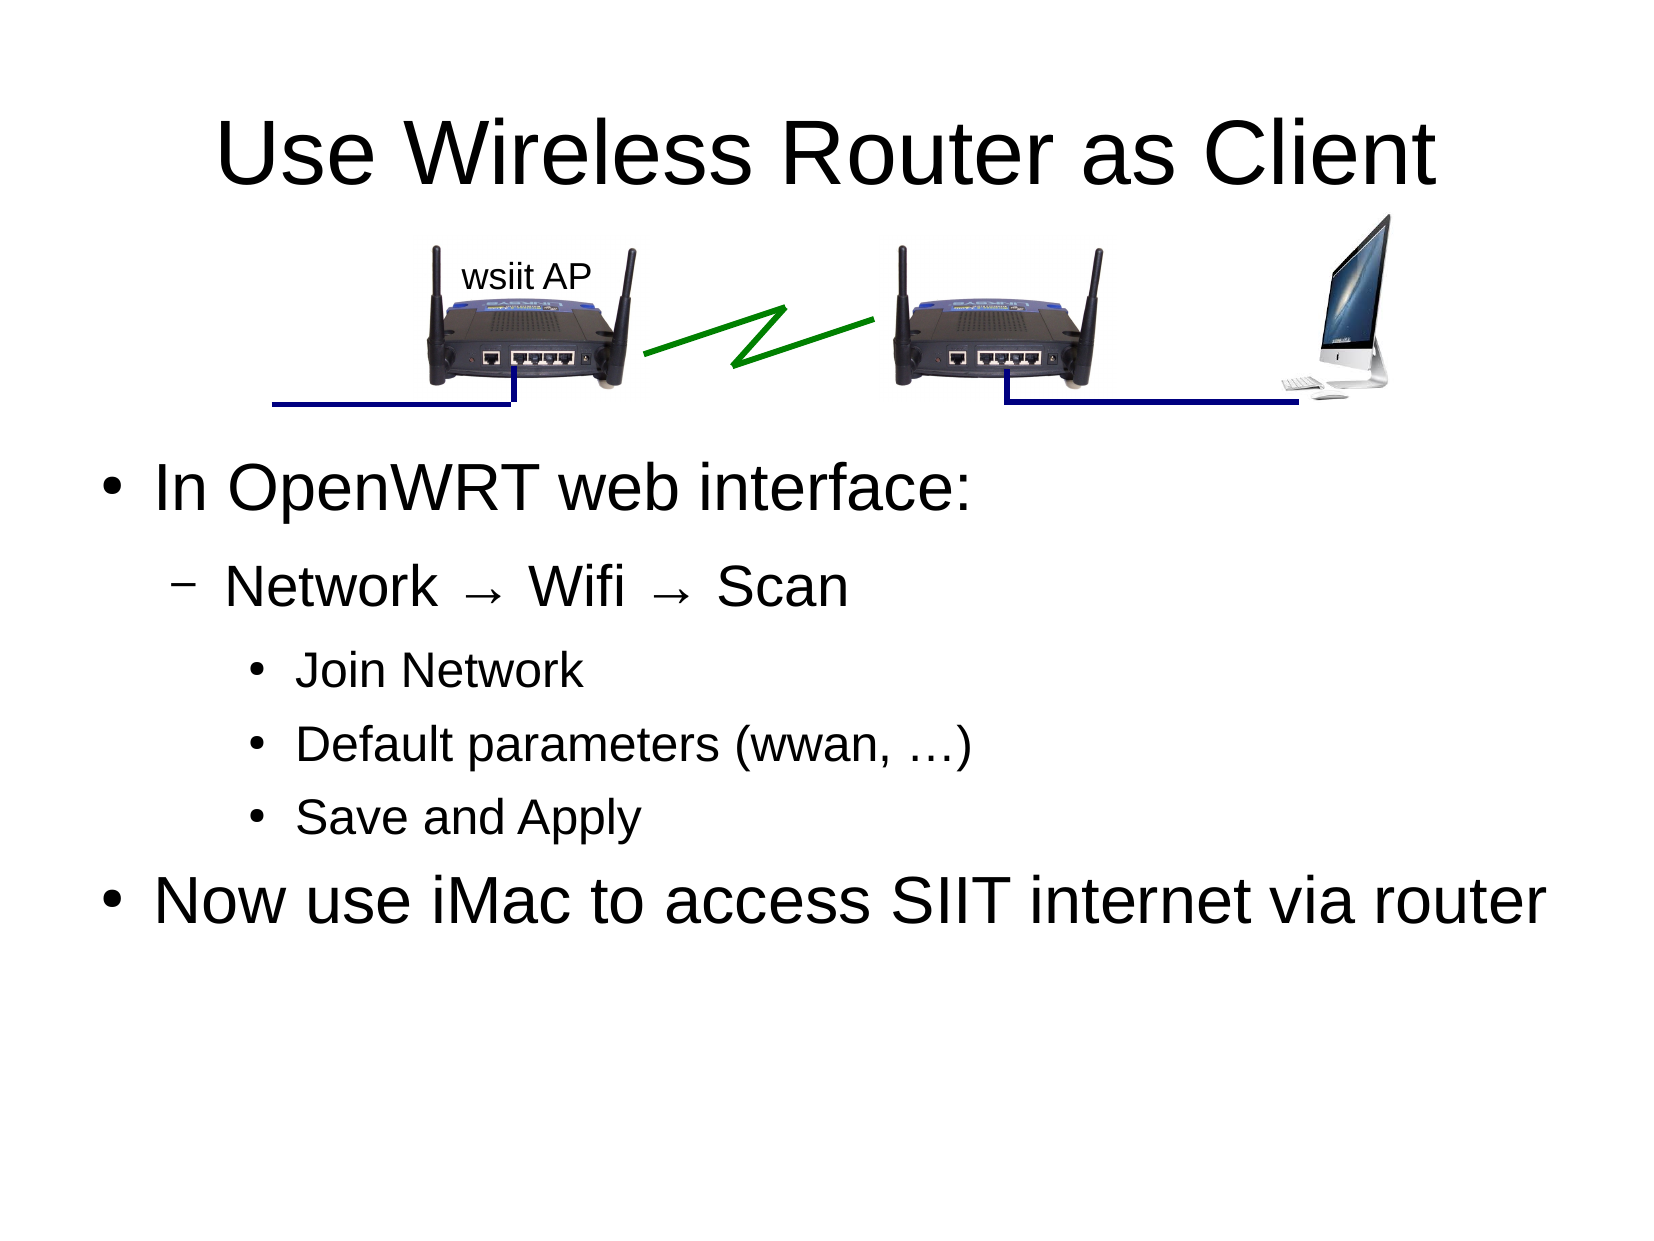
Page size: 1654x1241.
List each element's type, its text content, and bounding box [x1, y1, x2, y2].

text_box wsiit AP [446, 248, 608, 305]
picture [413, 257, 650, 402]
title Use Wireless Router as Client [82, 49, 1571, 257]
picture [879, 235, 1117, 402]
list In OpenWRT web interface: Network → Wifi → Scan Join Network Default parameters (wwan, …) Save and Apply Now use iMac to access SIIT internet via router [82, 449, 1571, 1169]
picture [1275, 212, 1394, 403]
